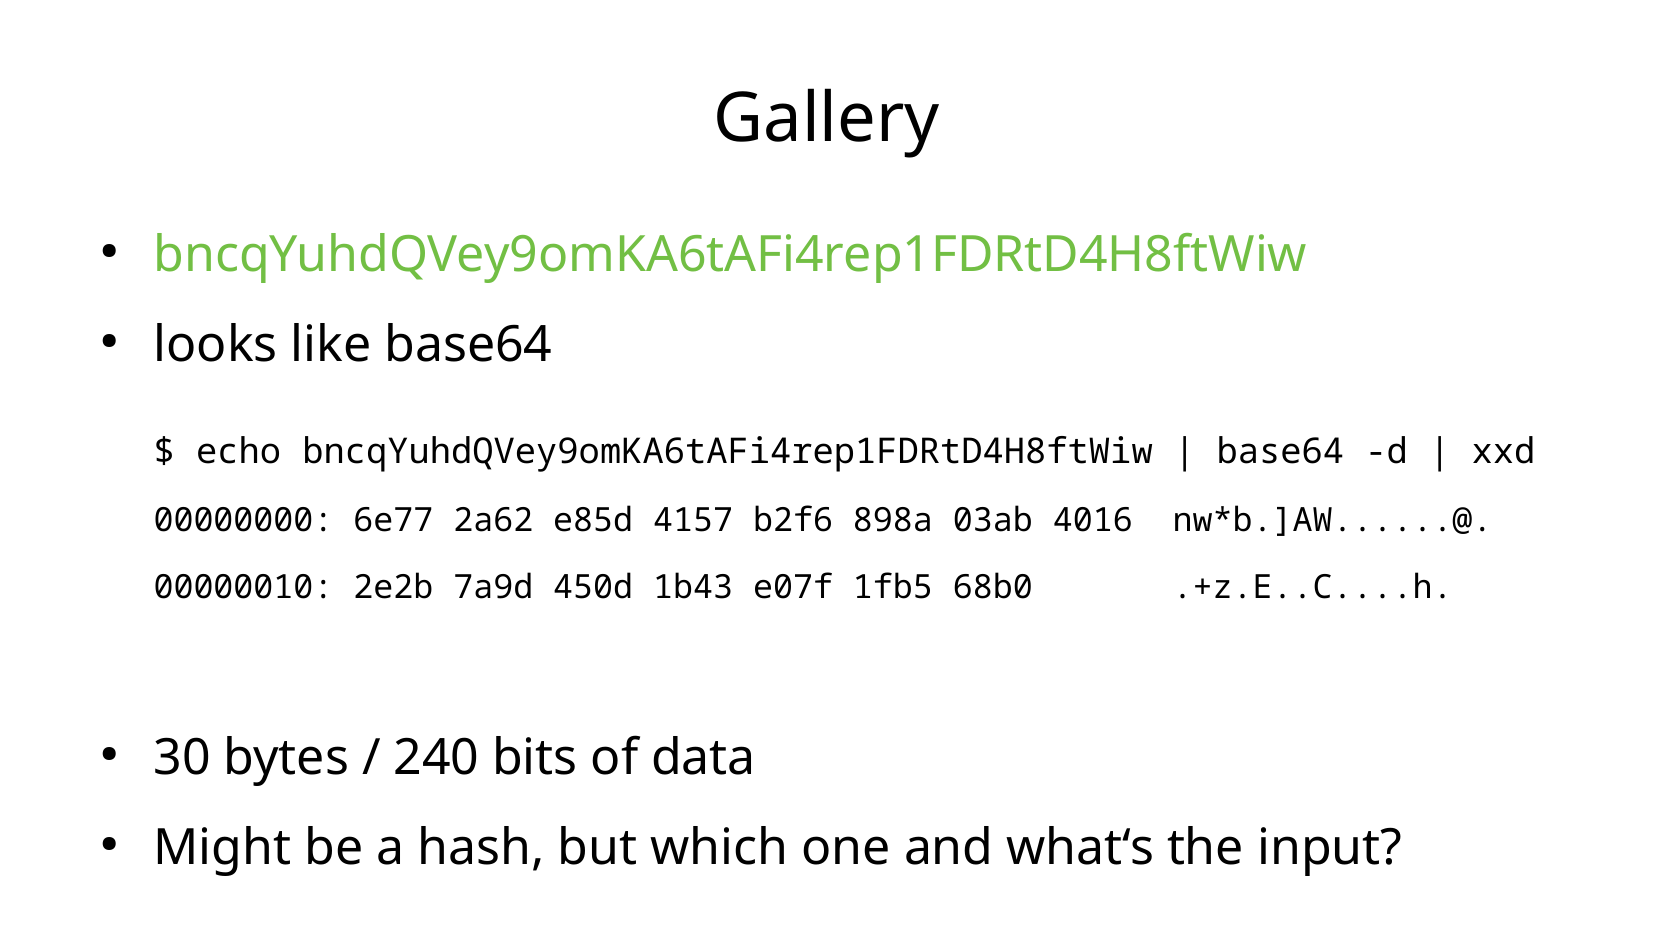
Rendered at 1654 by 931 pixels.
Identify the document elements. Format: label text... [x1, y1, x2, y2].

title Gallery [82, 37, 1571, 193]
list $ echo bncqYuhdQVey9omKA6tAFi4rep1FDRtD4H8ftWiw | base64 -d | xxd 00000000: 6e77 2a62 e85d 4157 b2f6 898a 03ab 4016 nw*b.]AW......@. 00000010: 2e2b 7a9d 450d 1b43 e07f 1fb5 68b0 .+z.E..C....h. 30 bytes / 240 bits of data Might be a hash, but which one and what‘s the input? [82, 425, 1571, 886]
list bncqYuhdQVey9omKA6tAFi4rep1FDRtD4H8ftWiw looks like base64 [82, 217, 1571, 425]
